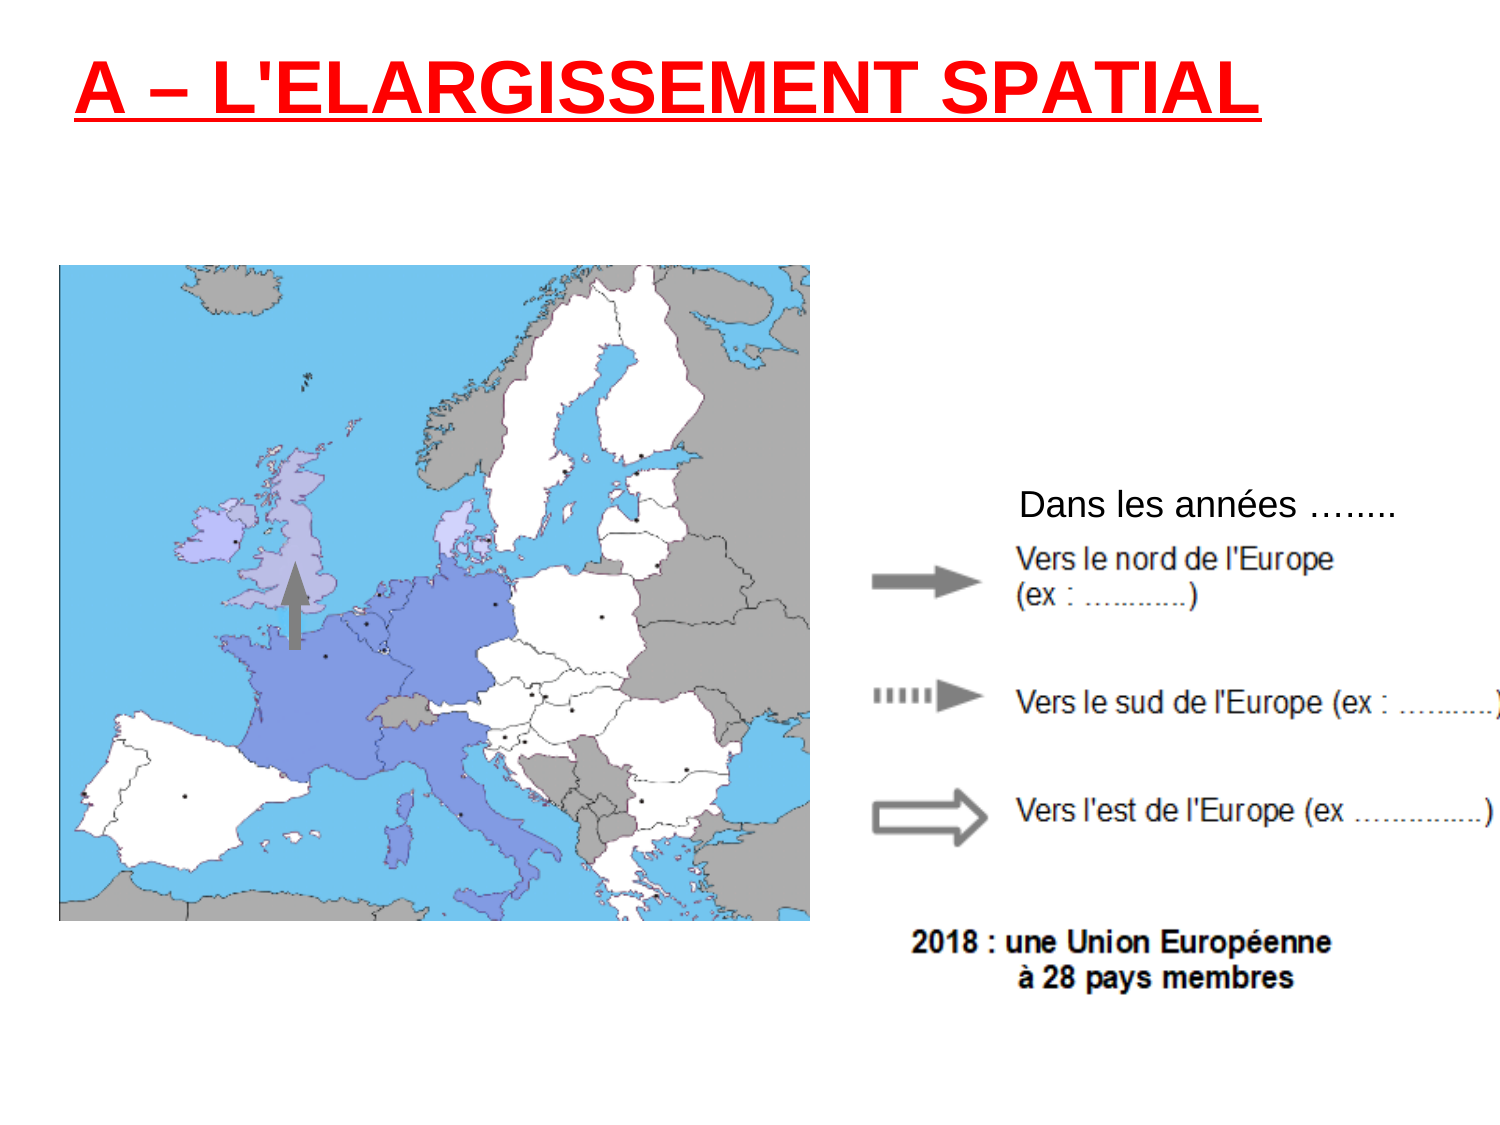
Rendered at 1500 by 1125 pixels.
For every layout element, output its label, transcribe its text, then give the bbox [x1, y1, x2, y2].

picture [59, 265, 810, 921]
picture [820, 531, 1500, 1034]
text_box Dans les années …..... [1003, 472, 1418, 533]
title A – L'ELARGISSEMENT SPATIAL [59, 27, 1409, 148]
